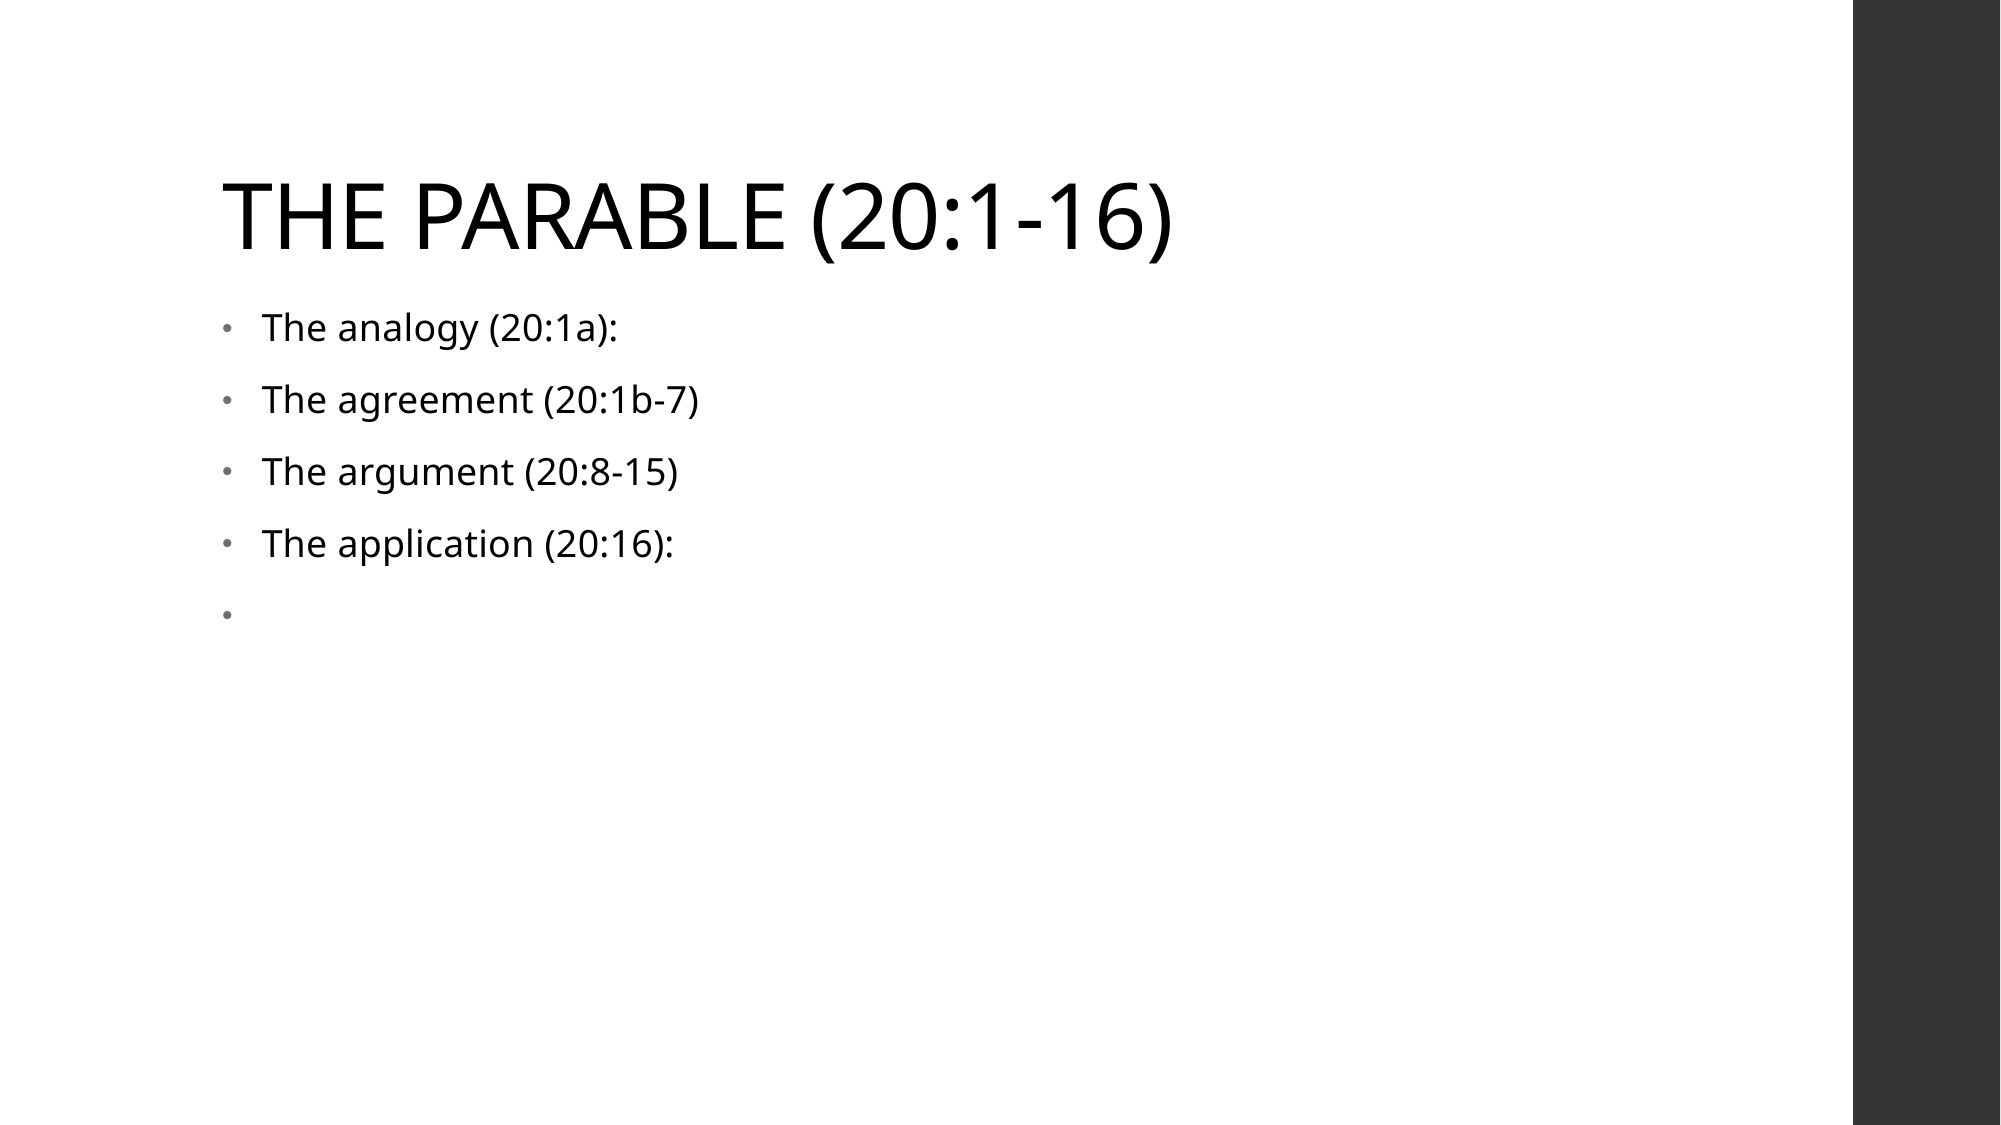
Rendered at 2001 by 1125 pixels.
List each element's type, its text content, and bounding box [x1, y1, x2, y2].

list The analogy (20:1a): The agreement (20:1b-7) The argument (20:8-15) The application (20:16): [206, 299, 1617, 1014]
title THE PARABLE (20:1-16) [206, 60, 1797, 278]
